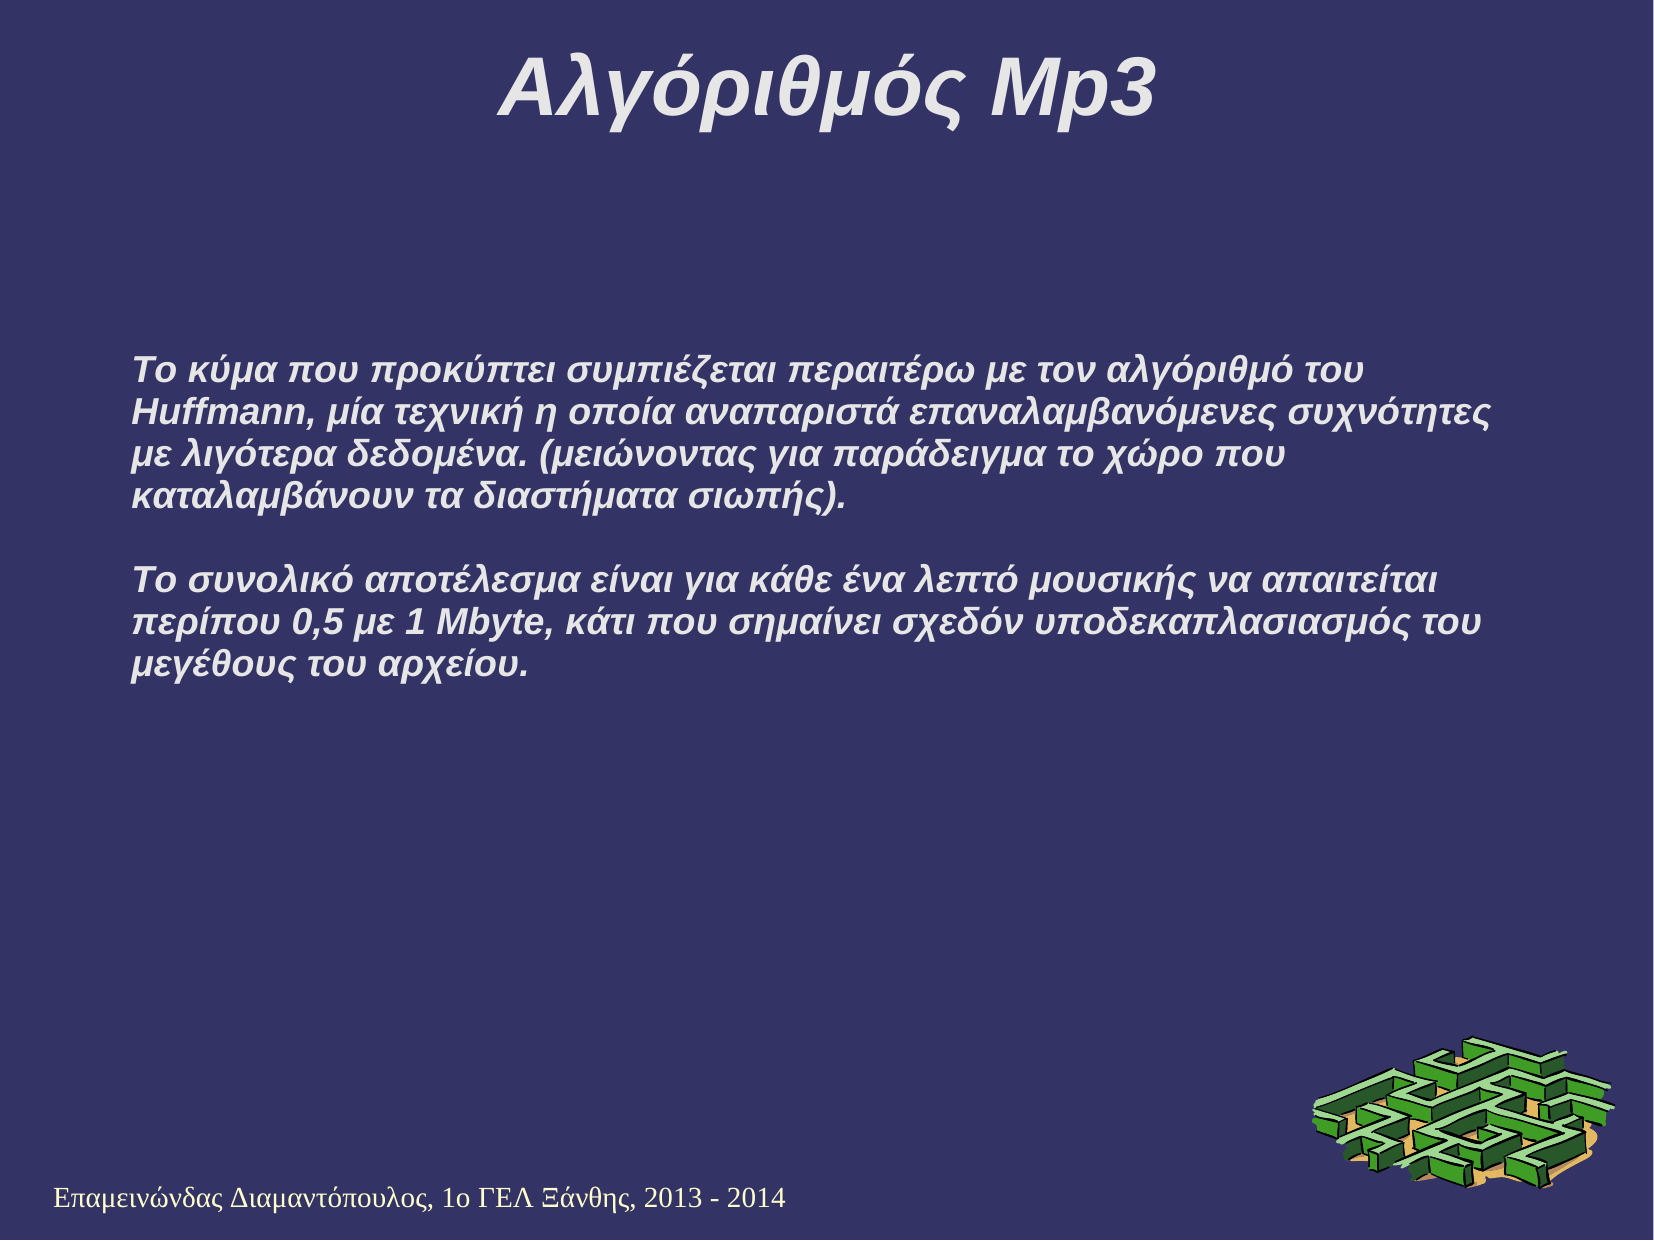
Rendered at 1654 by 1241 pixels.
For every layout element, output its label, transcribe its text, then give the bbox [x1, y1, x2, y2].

text_box Το κύμα που προκύπτει συμπιέζεται περαιτέρω με τον αλγόριθμό του Huffmann, μία τεχνική η οποία αναπαριστά επαναλαμβανόμενες συχνότητες με λιγότερα δεδομένα. (μειώνοντας για παράδειγμα το χώρο που καταλαμβάνουν τα διαστήματα σιωπής). Το συνολικό αποτέλεσμα είναι για κάθε ένα λεπτό μουσικής να απαιτείται περίπου 0,5 με 1 Μbyte, κάτι που σημαίνει σχεδόν υποδεκαπλασιασμός του μεγέθους του αρχείου. [131, 148, 1523, 886]
title Αλγόριθμός Mp3 [121, 26, 1534, 148]
